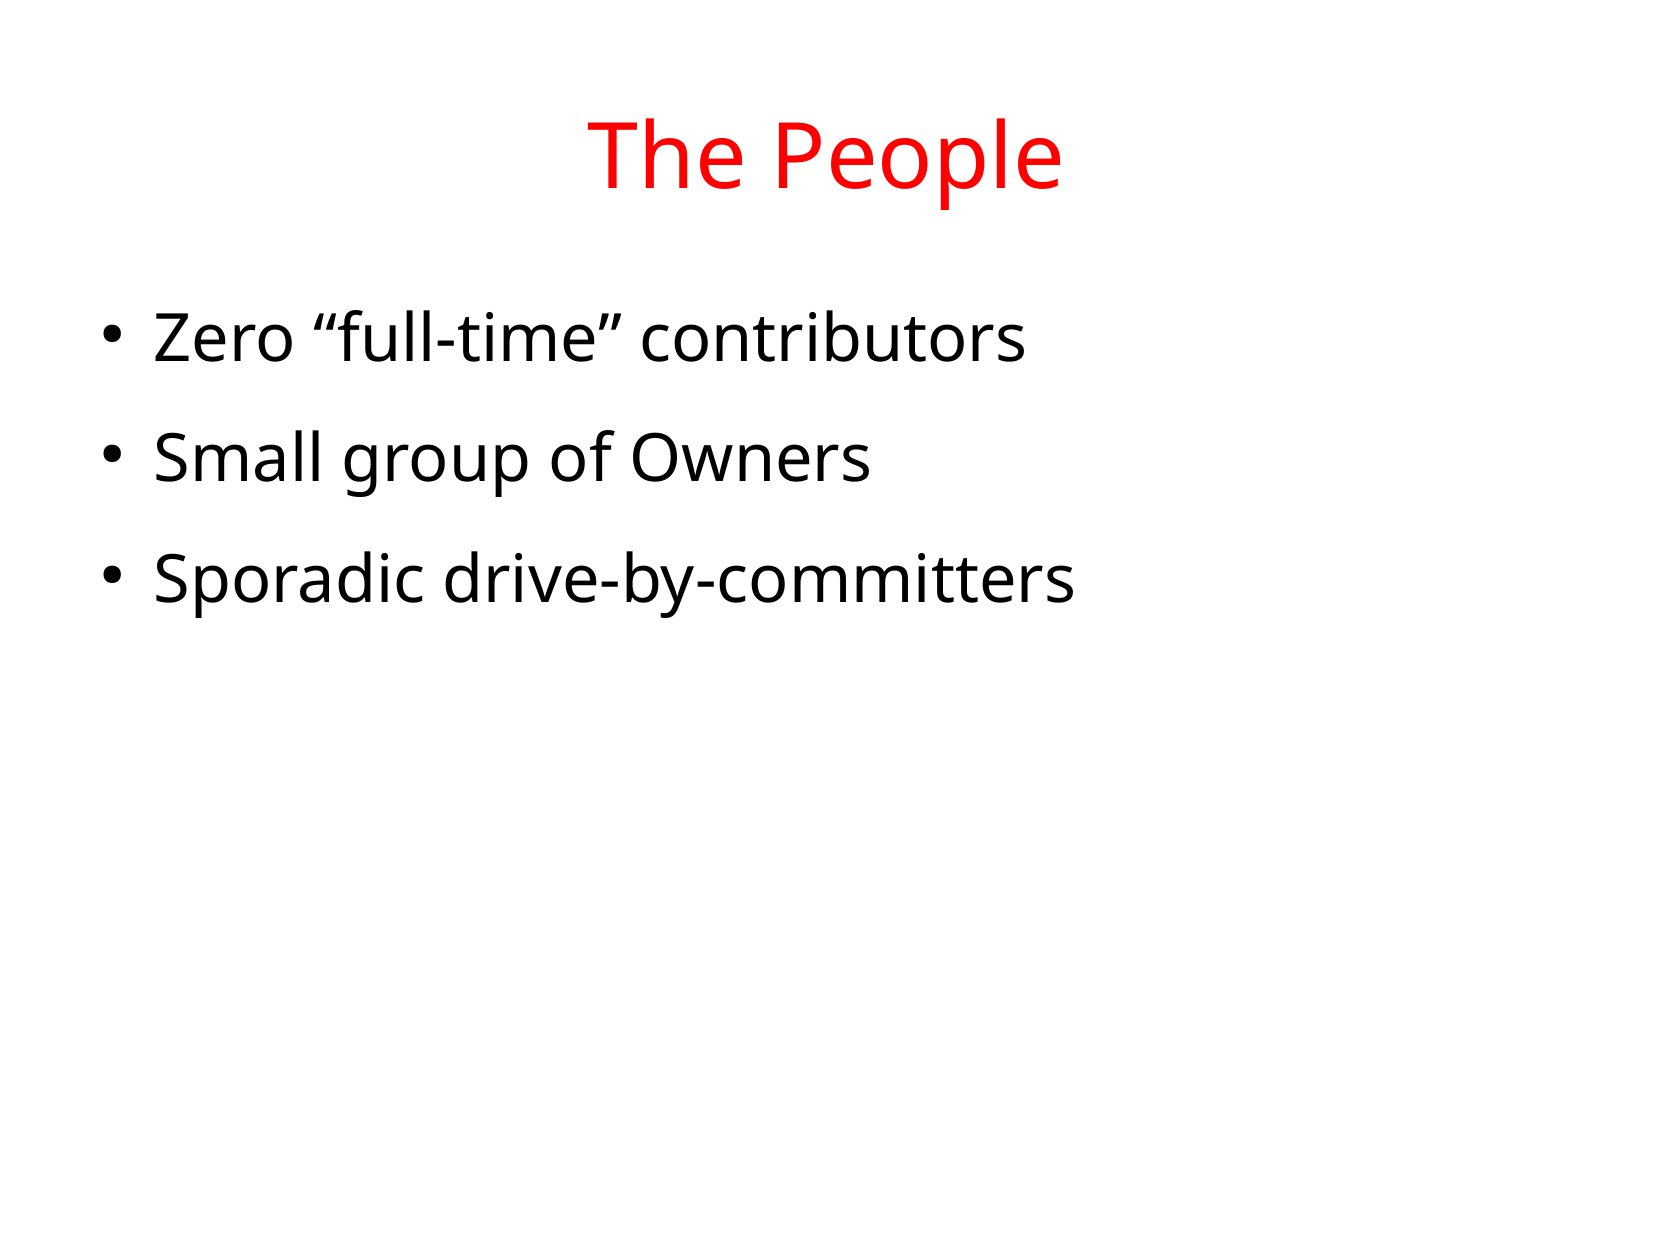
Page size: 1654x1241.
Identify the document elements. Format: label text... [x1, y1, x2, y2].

title The People [82, 49, 1571, 257]
list Zero “full-time” contributors Small group of Owners Sporadic drive-by-committers [82, 290, 1571, 1010]
